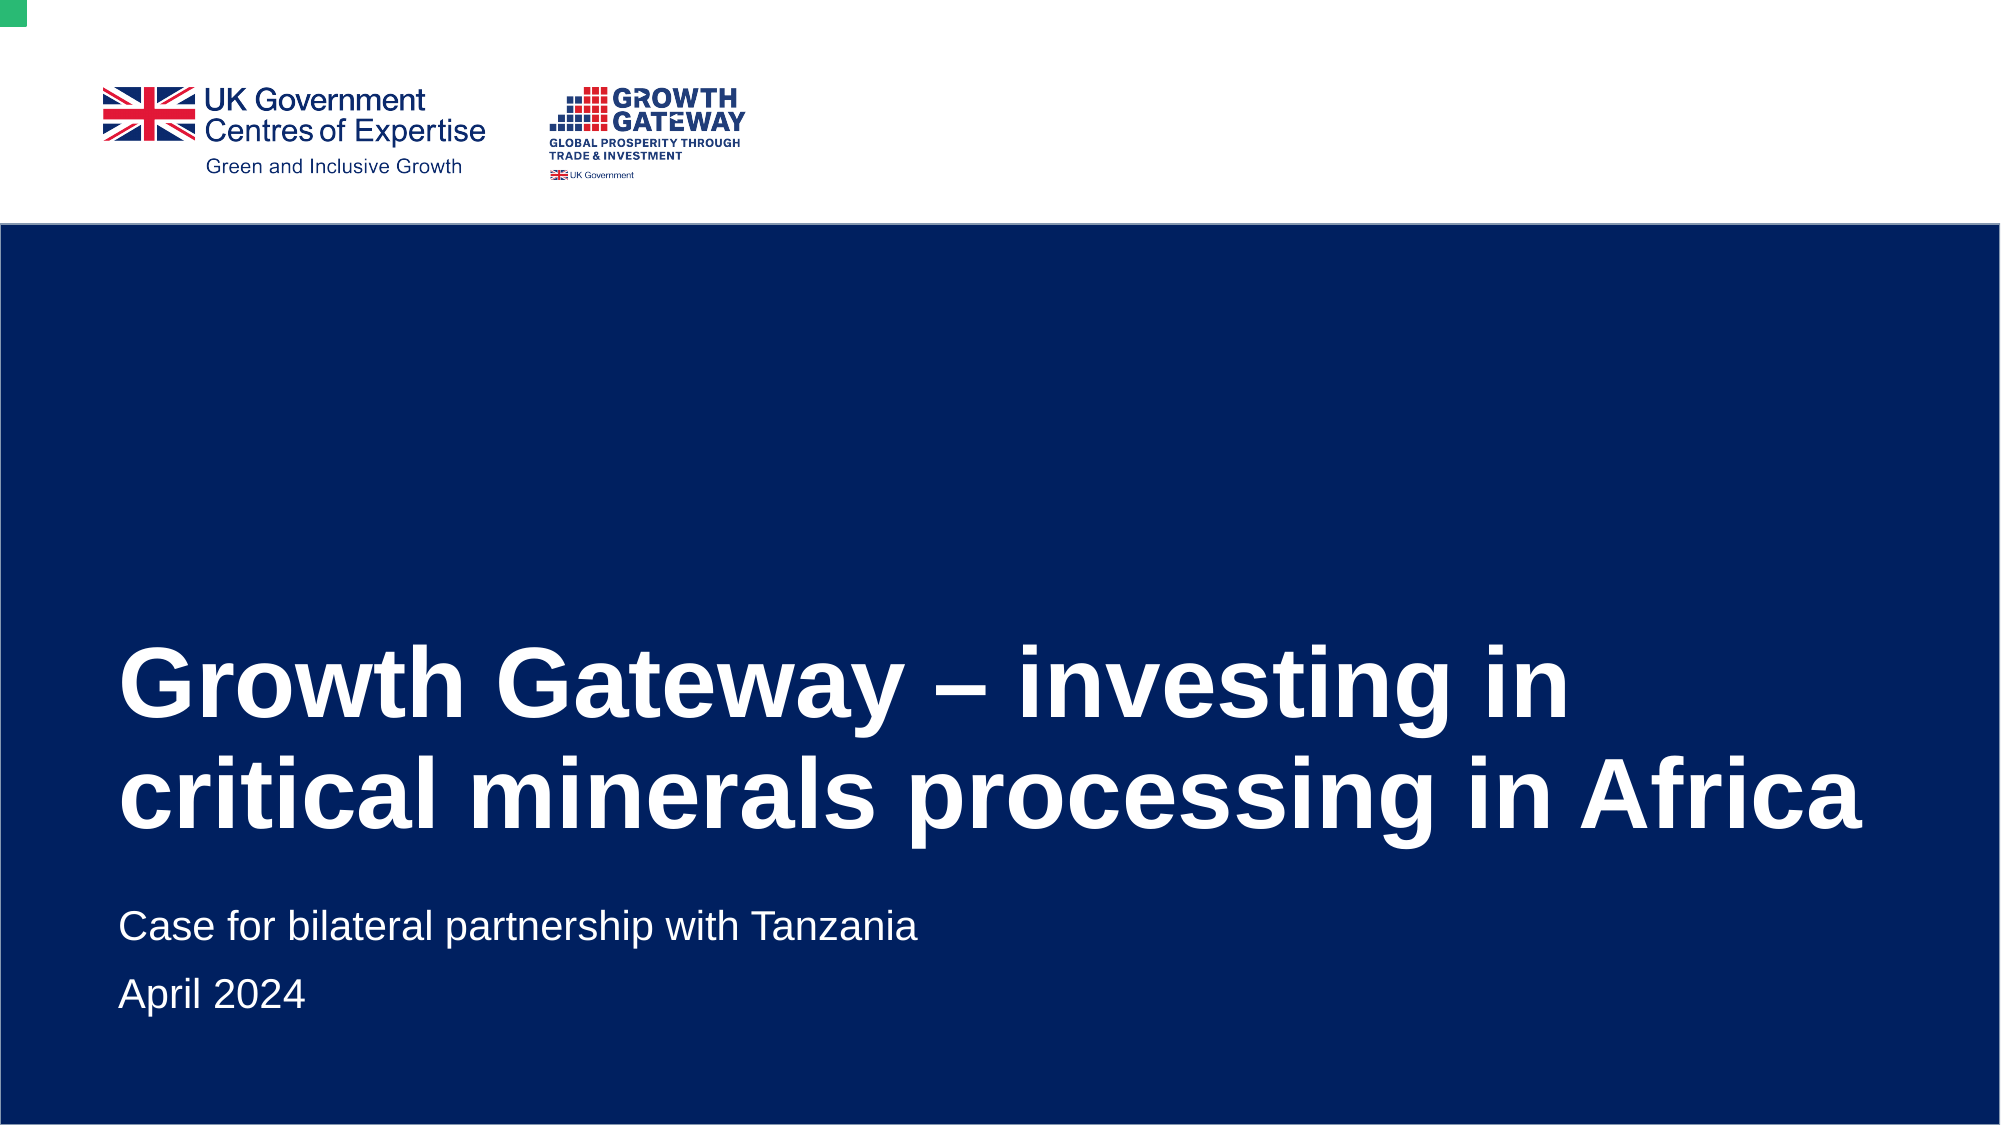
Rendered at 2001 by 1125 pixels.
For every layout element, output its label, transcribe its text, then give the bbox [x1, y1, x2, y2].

title Growth Gateway – investing in critical minerals processing in Africa [103, 611, 1897, 868]
subtitle Case for bilateral partnership with Tanzania April 2024 [103, 886, 1105, 953]
